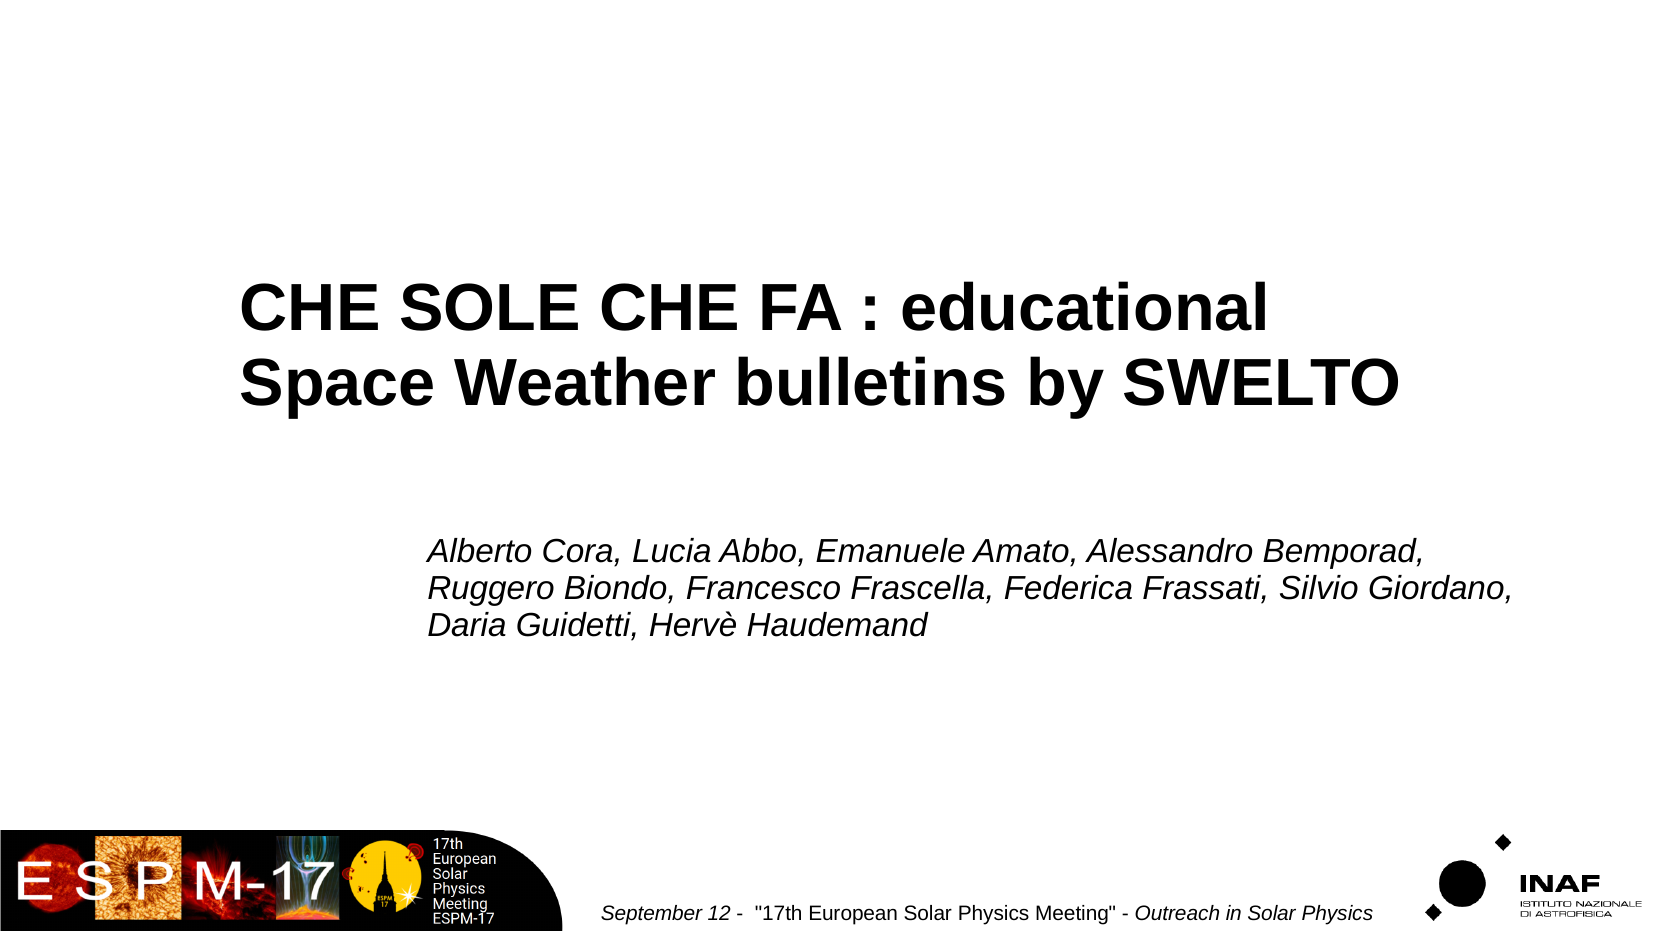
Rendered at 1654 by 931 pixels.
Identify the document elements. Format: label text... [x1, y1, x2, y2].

text_box CHE SOLE CHE FA : educational Space Weather bulletins by SWELTO [225, 262, 1442, 427]
picture [1355, 789, 1654, 931]
picture [0, 830, 563, 931]
text_box Alberto Cora, Lucia Abbo, Emanuele Amato, Alessandro Bemporad, Ruggero Biondo, Francesco Frascella, Federica Frassati, Silvio Giordano, Daria Guidetti, Hervè Haudemand [412, 525, 1654, 666]
text_box September 12 - "17th European Solar Physics Meeting" - Outreach in Solar Physics [586, 894, 1355, 931]
